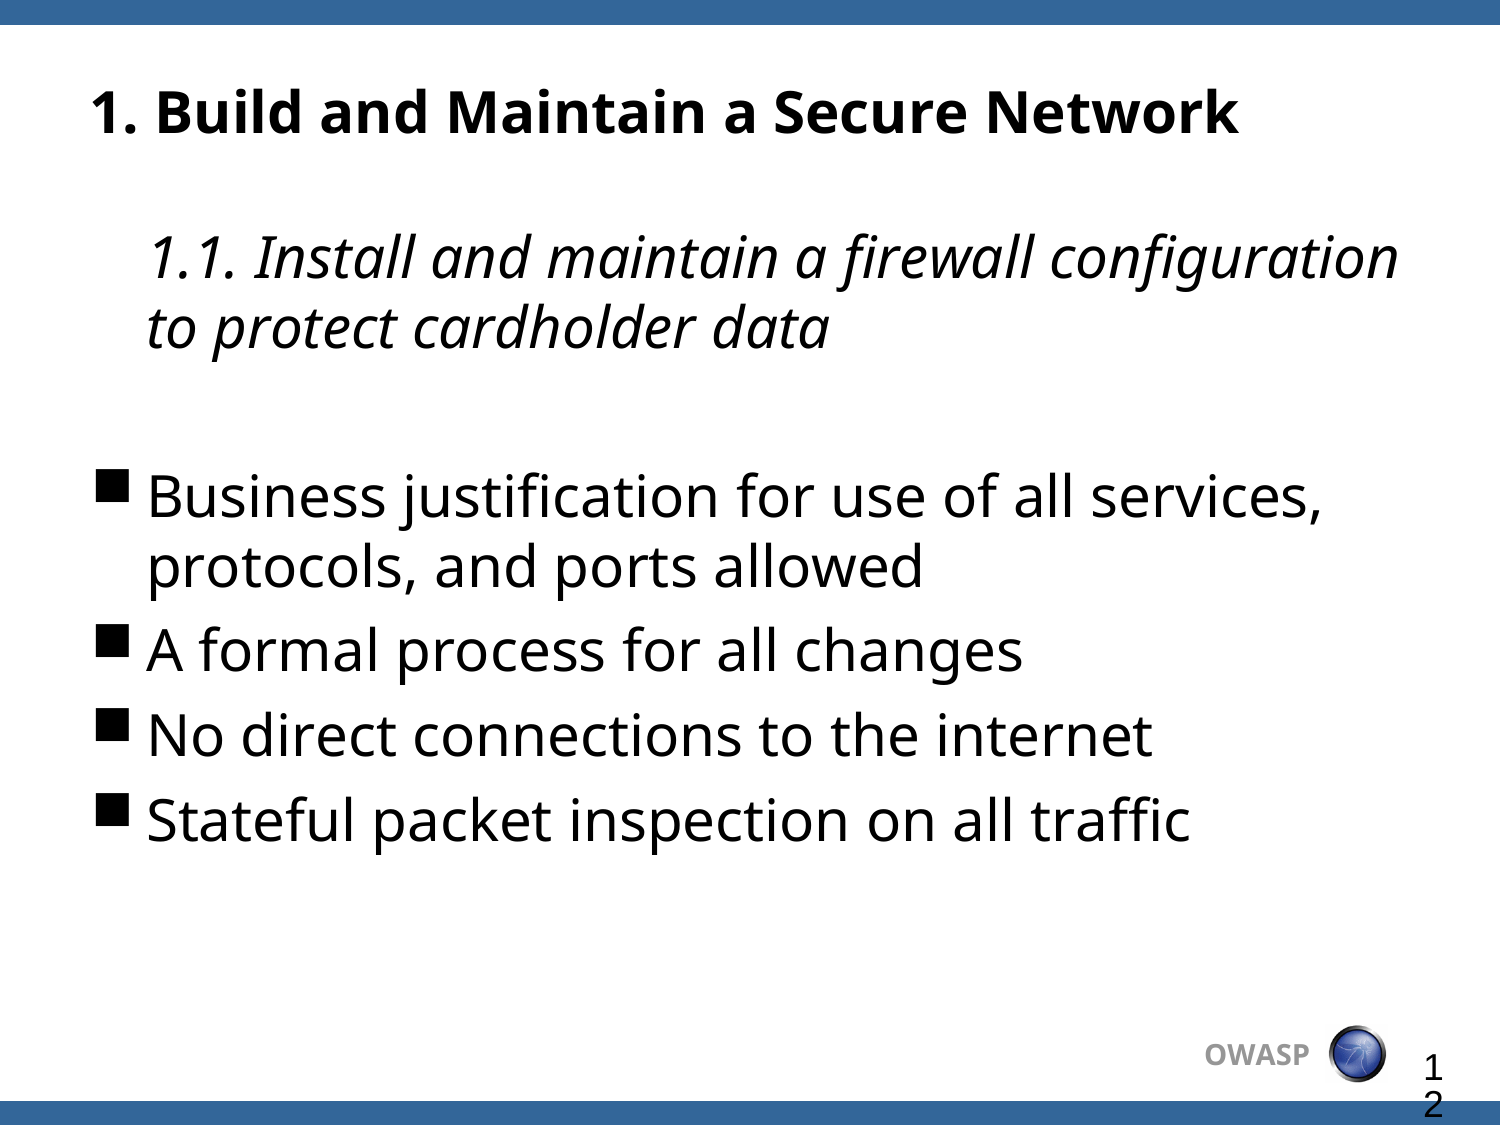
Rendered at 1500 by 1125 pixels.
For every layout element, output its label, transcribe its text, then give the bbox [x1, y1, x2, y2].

picture [1325, 1024, 1388, 1083]
title 1. Build and Maintain a Secure Network [75, 32, 1426, 189]
list 1.1. Install and maintain a firewall configuration to protect cardholder data Business justification for use of all services, protocols, and ports allowed A formal process for all changes No direct connections to the internet Stateful packet inspection on all traffic [75, 212, 1426, 1005]
